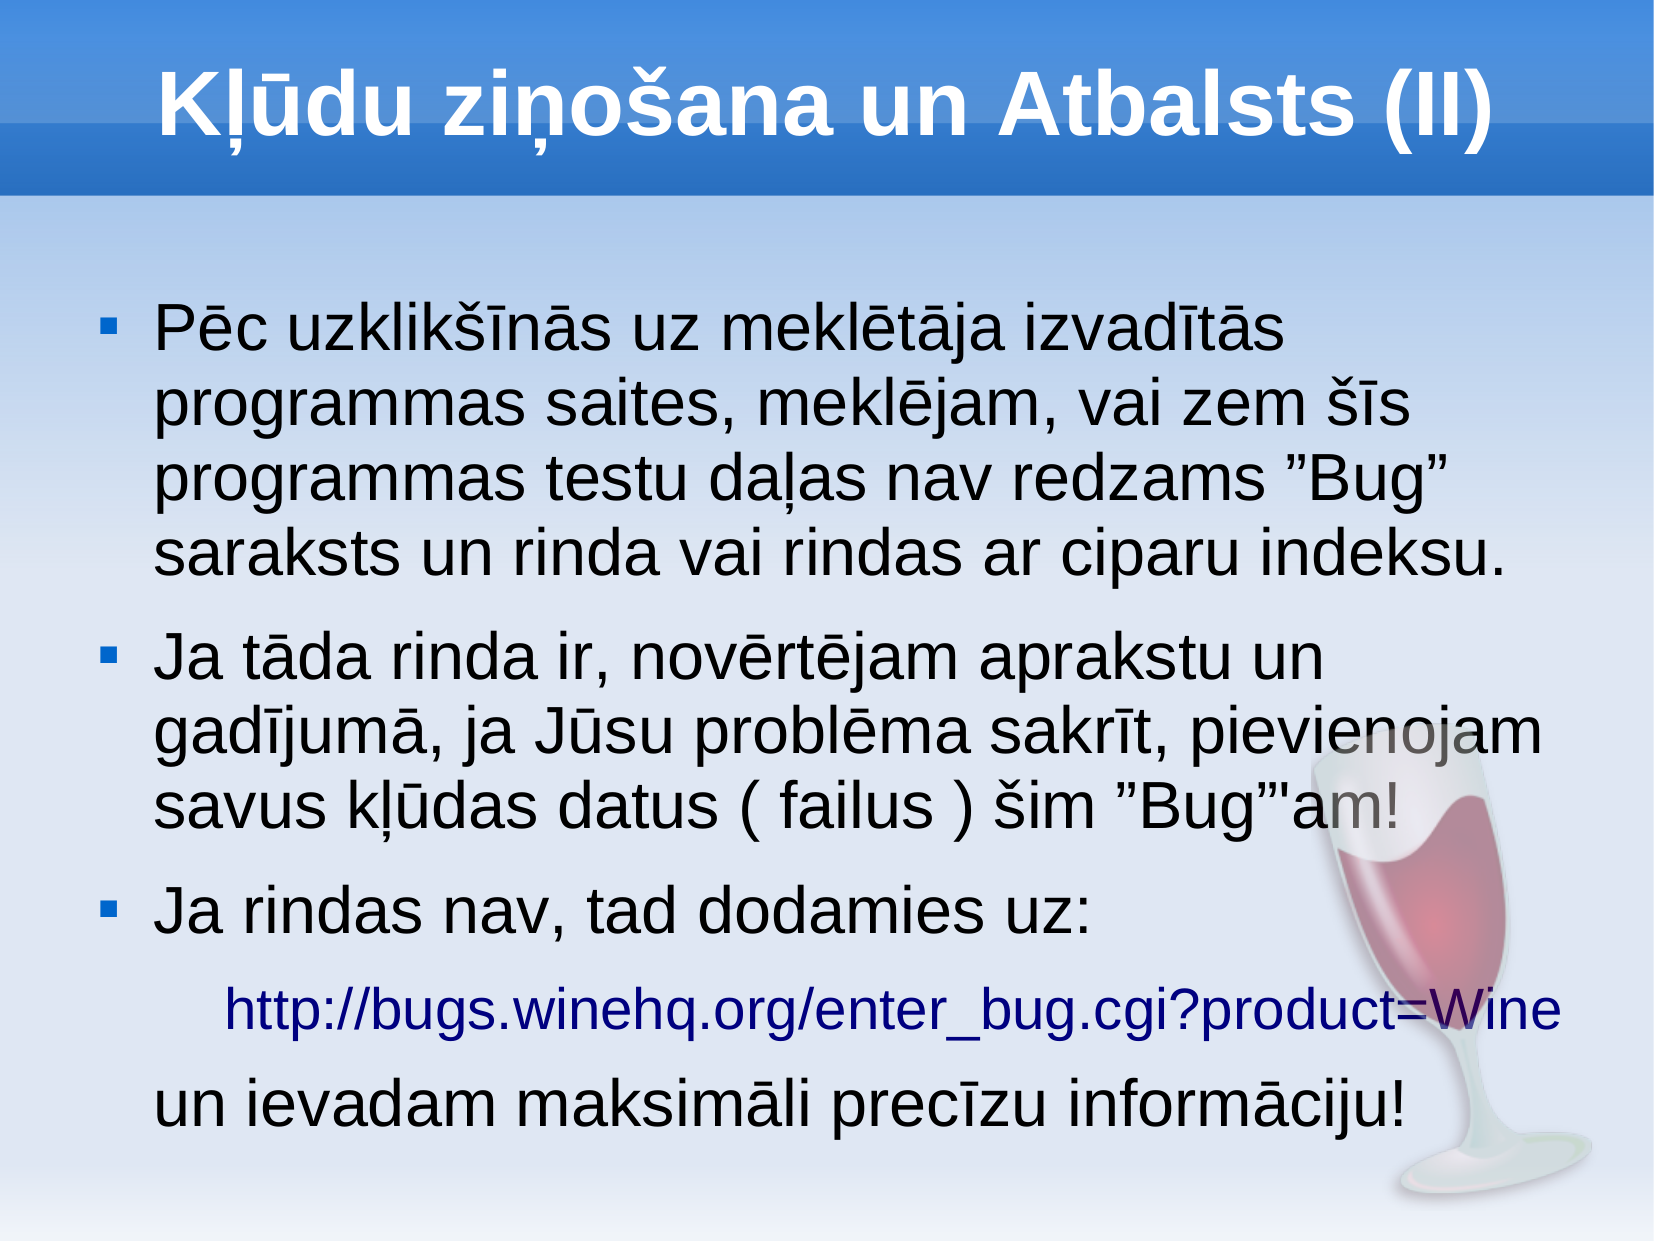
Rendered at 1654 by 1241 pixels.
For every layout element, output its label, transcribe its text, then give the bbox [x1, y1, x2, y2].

title Kļūdu ziņošana un Atbalsts (II) [59, 7, 1595, 200]
list Pēc uzklikšīnās uz meklētāja izvadītās programmas saites, meklējam, vai zem šīs programmas testu daļas nav redzams ”Bug” saraksts un rinda vai rindas ar ciparu indeksu. Ja tāda rinda ir, novērtējam aprakstu un gadījumā, ja Jūsu problēma sakrīt, pievienojam savus kļūdas datus ( failus ) šim ”Bug”'am! Ja rindas nav, tad dodamies uz: http://bugs.winehq.org/enter_bug.cgi?product=Wine un ievadam maksimāli precīzu informāciju! [82, 290, 1571, 1141]
picture [0, 0, 1654, 1241]
